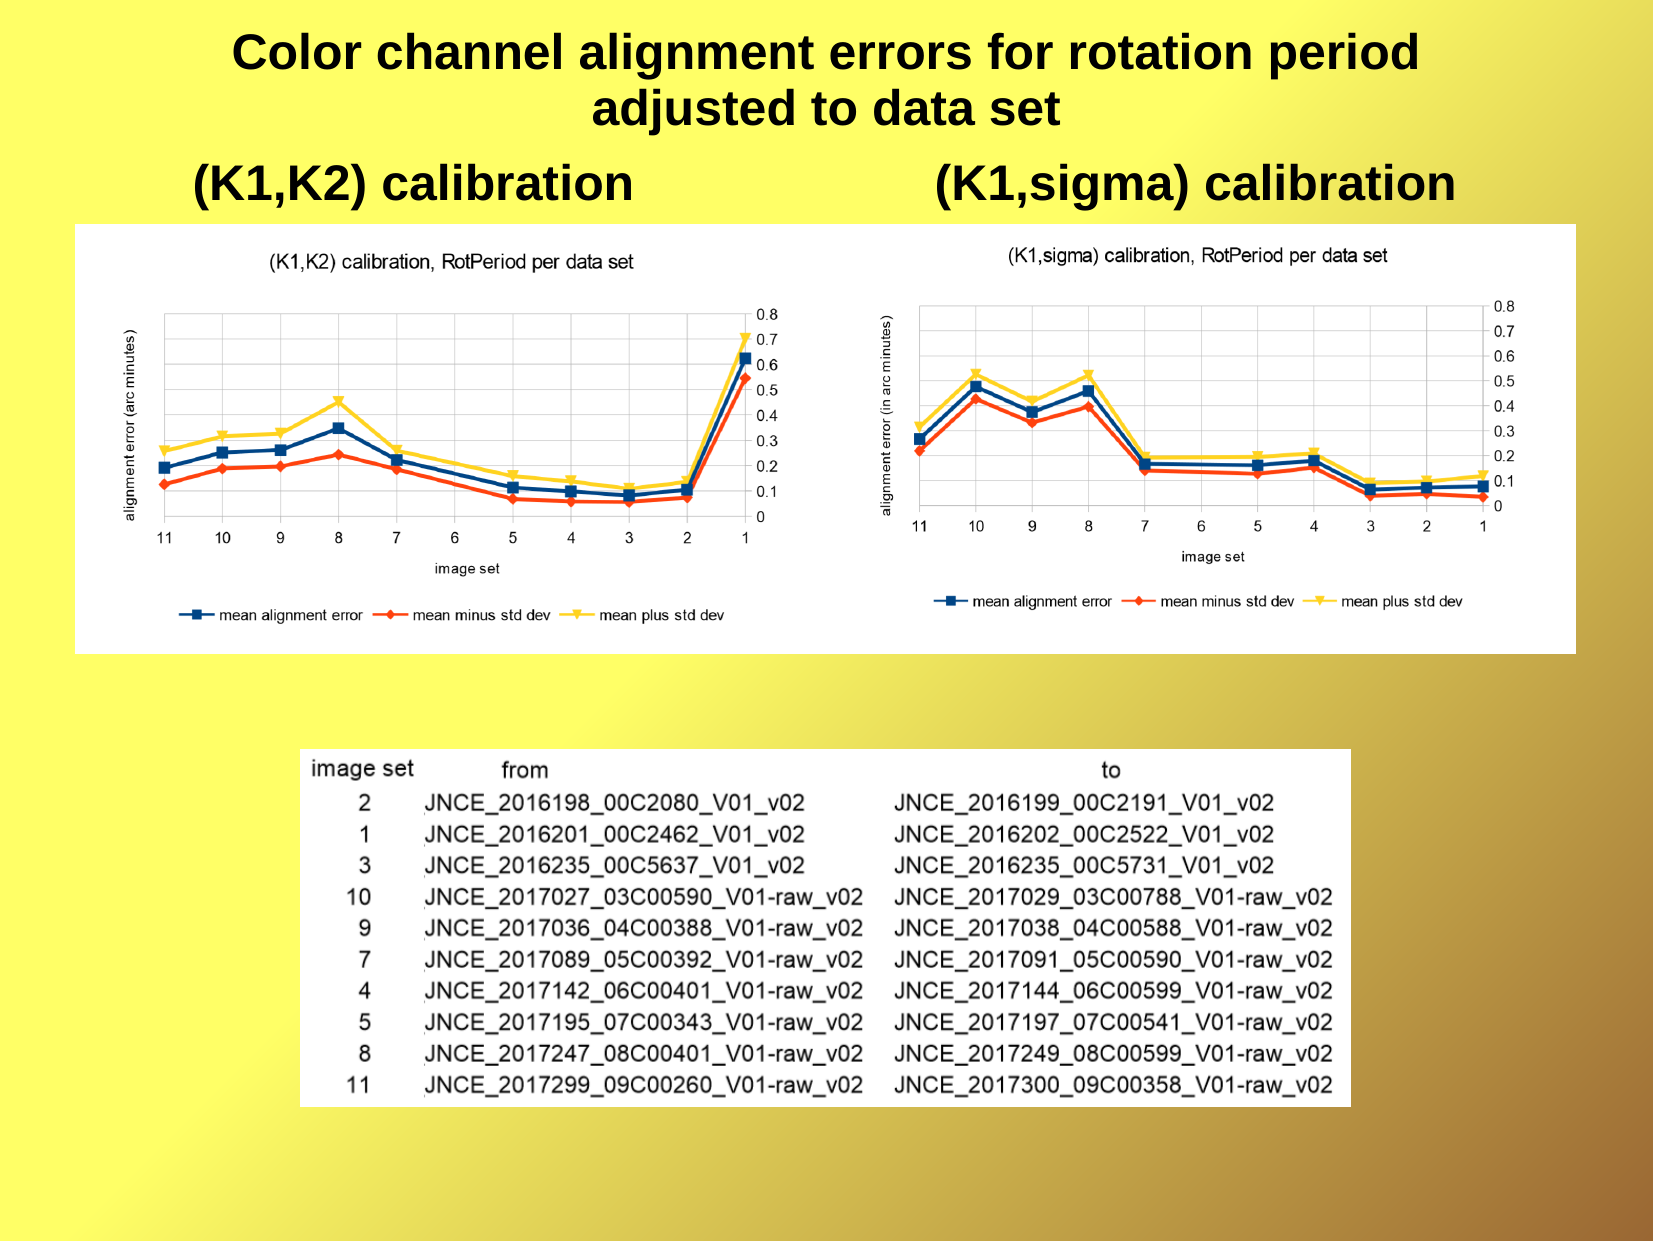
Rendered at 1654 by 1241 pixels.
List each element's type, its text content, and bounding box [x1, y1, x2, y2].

text_box (K1,sigma) calibration [885, 147, 1506, 224]
text_box (K1,K2) calibration [147, 147, 680, 224]
picture [75, 224, 1576, 654]
text_box Color channel alignment errors for rotation period adjusted to data set [0, 16, 1653, 146]
picture [300, 749, 1351, 1107]
